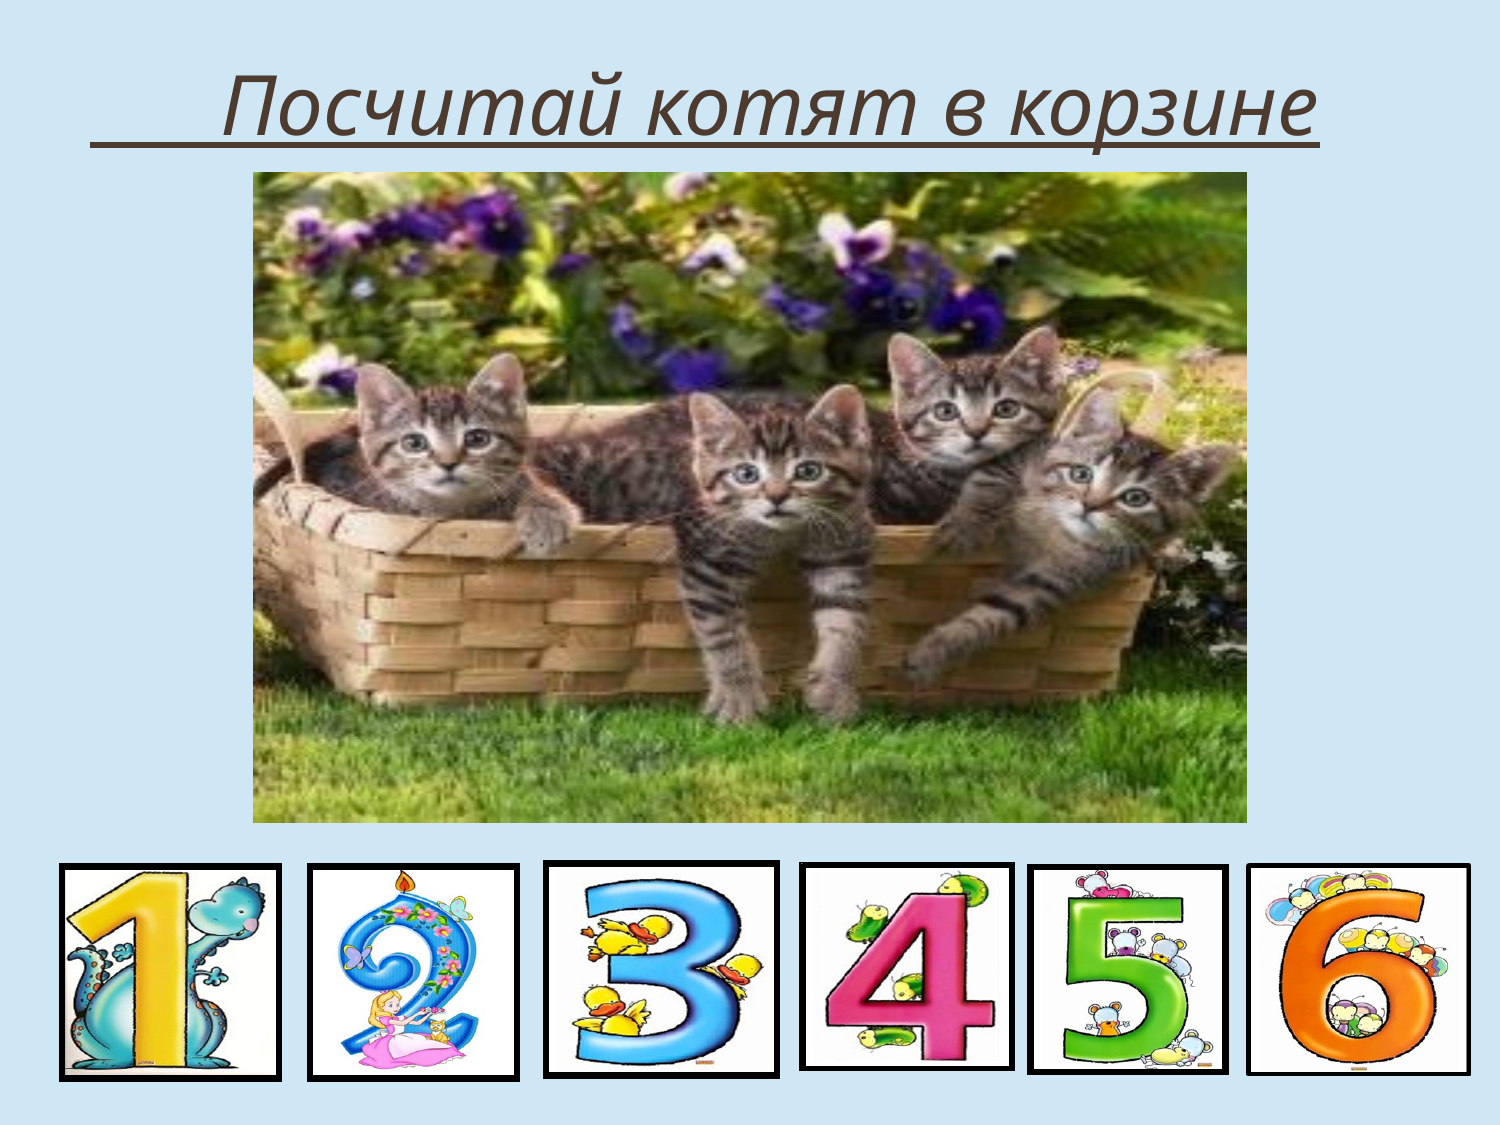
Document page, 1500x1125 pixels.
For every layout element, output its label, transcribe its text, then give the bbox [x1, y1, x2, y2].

picture [549, 866, 774, 1073]
picture [1246, 863, 1471, 1076]
picture [253, 172, 1247, 823]
picture [312, 869, 514, 1076]
picture [64, 869, 276, 1076]
picture [800, 863, 1014, 1070]
picture [1033, 869, 1223, 1070]
title Посчитай котят в корзине [75, 45, 1425, 185]
